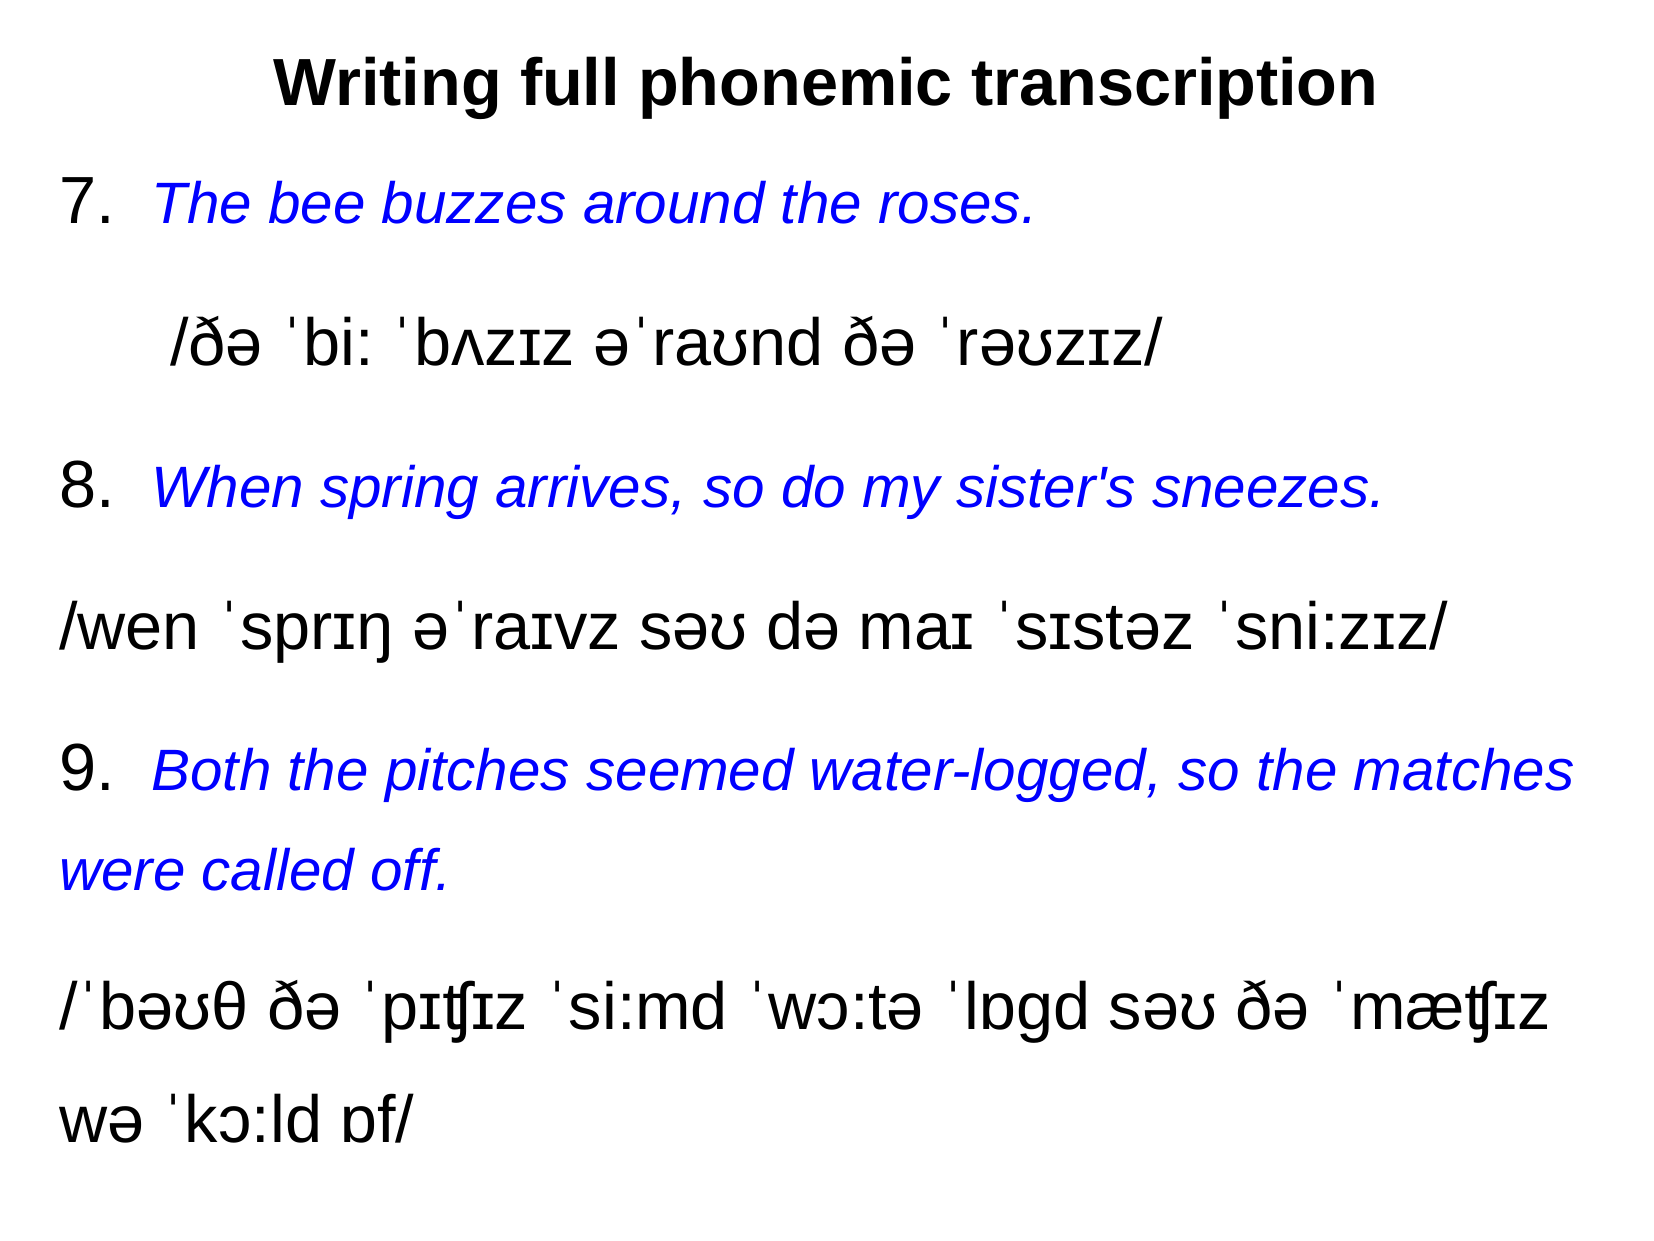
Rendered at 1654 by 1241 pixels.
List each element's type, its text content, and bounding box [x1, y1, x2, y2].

list 7. The bee buzzes around the roses. /ðə ˈbi: ˈbʌzɪz əˈraʊnd ðə ˈrəʊzɪz/ 8. When spring arrives, so do my sister's sneezes. /wen ˈsprɪŋ əˈraɪvz səʊ də maɪ ˈsɪstəz ˈsni:zɪz/ 9. Both the pitches seemed water-logged, so the matches were called off. /ˈbəʊθ ðə ˈpɪʧɪz ˈsi:md ˈwɔ:tə ˈlɒgd səʊ ðə ˈmæʧɪz wə ˈkɔ:ld ɒf/ [59, 126, 1602, 1185]
title Writing full phonemic transcription [82, 0, 1571, 126]
